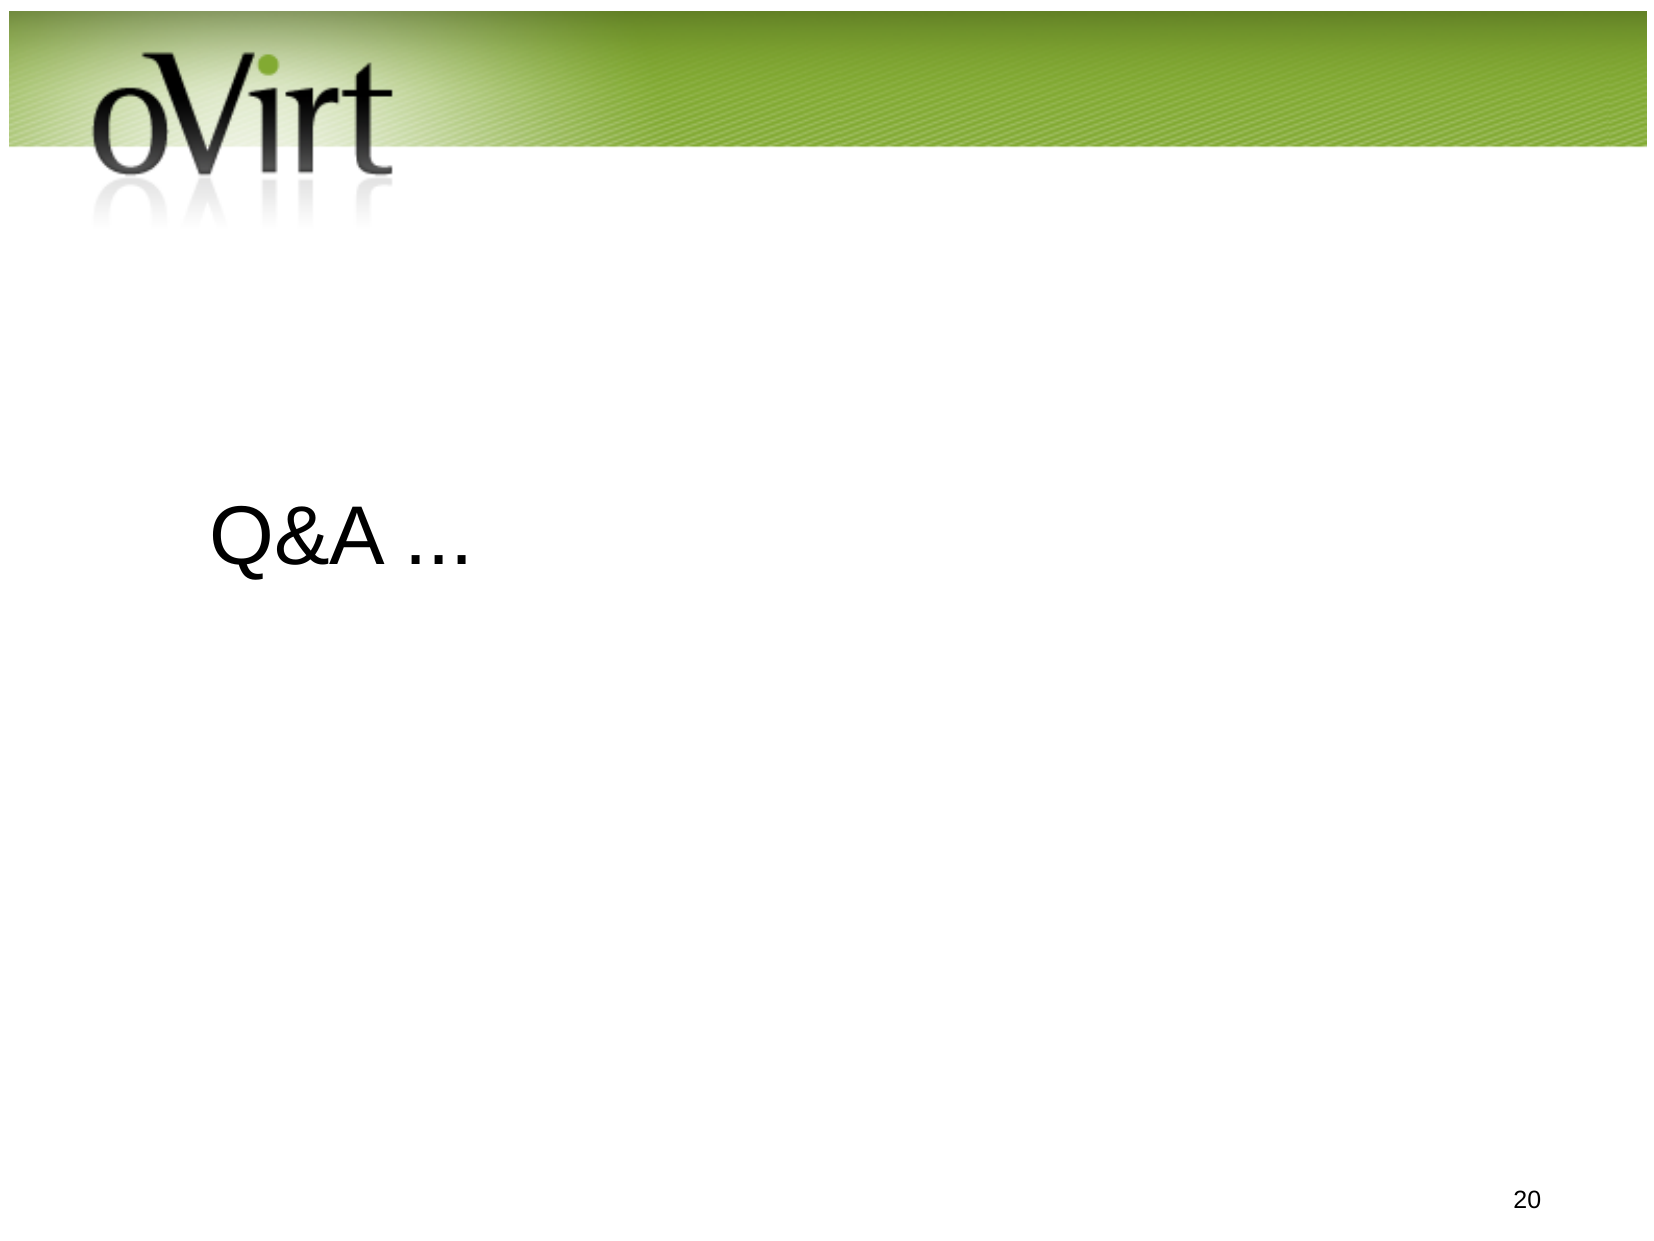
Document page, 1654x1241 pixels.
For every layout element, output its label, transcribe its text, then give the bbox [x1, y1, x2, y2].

text_box Q&A ... [195, 481, 1465, 590]
picture [9, 11, 1647, 231]
